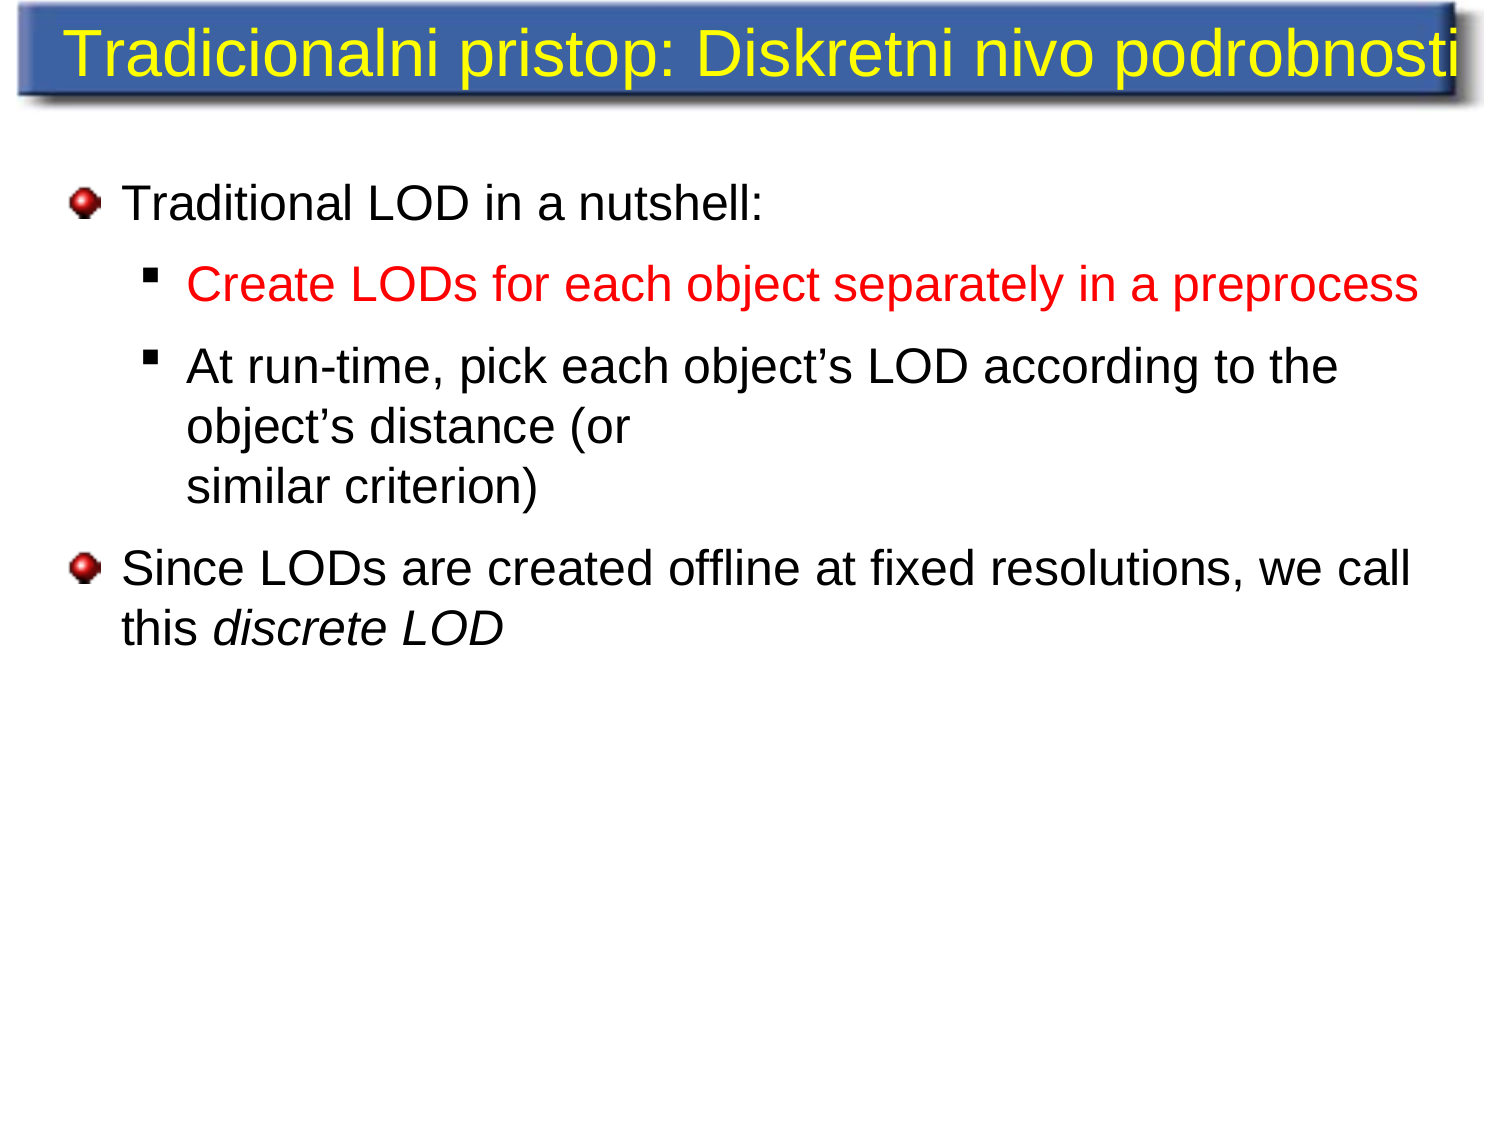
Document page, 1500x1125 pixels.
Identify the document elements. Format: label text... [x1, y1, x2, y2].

picture [16, 0, 1484, 113]
list Traditional LOD in a nutshell: Create LODs for each object separately in a preprocess At run-time, pick each object’s LOD according to the object’s distance (or similar criterion) Since LODs are created offline at fixed resolutions, we call this discrete LOD [50, 162, 1463, 1088]
title Tradicionalni pristop: Diskretni nivo podrobnosti [24, 0, 1500, 100]
